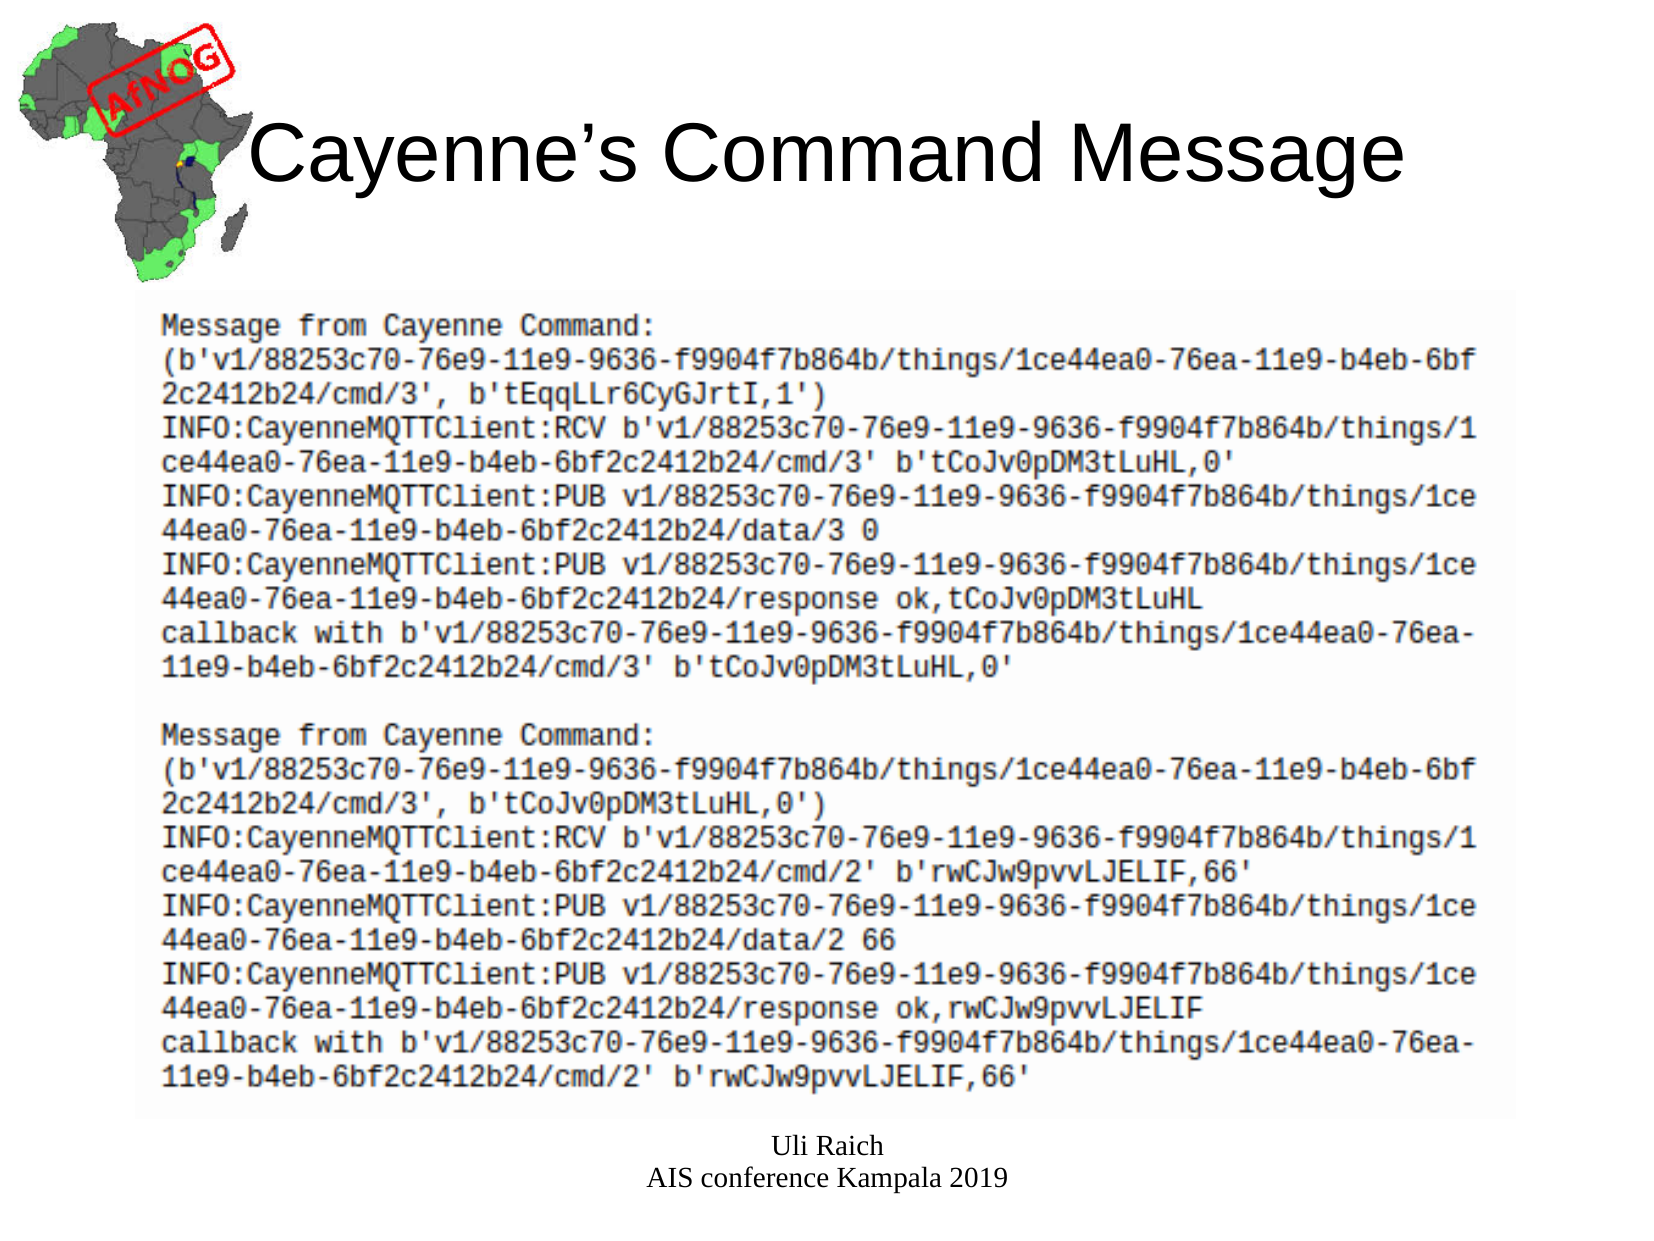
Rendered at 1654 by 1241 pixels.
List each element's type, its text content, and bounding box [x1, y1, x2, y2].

title Cayenne’s Command Message [82, 49, 1571, 257]
picture [9, 0, 1516, 1119]
